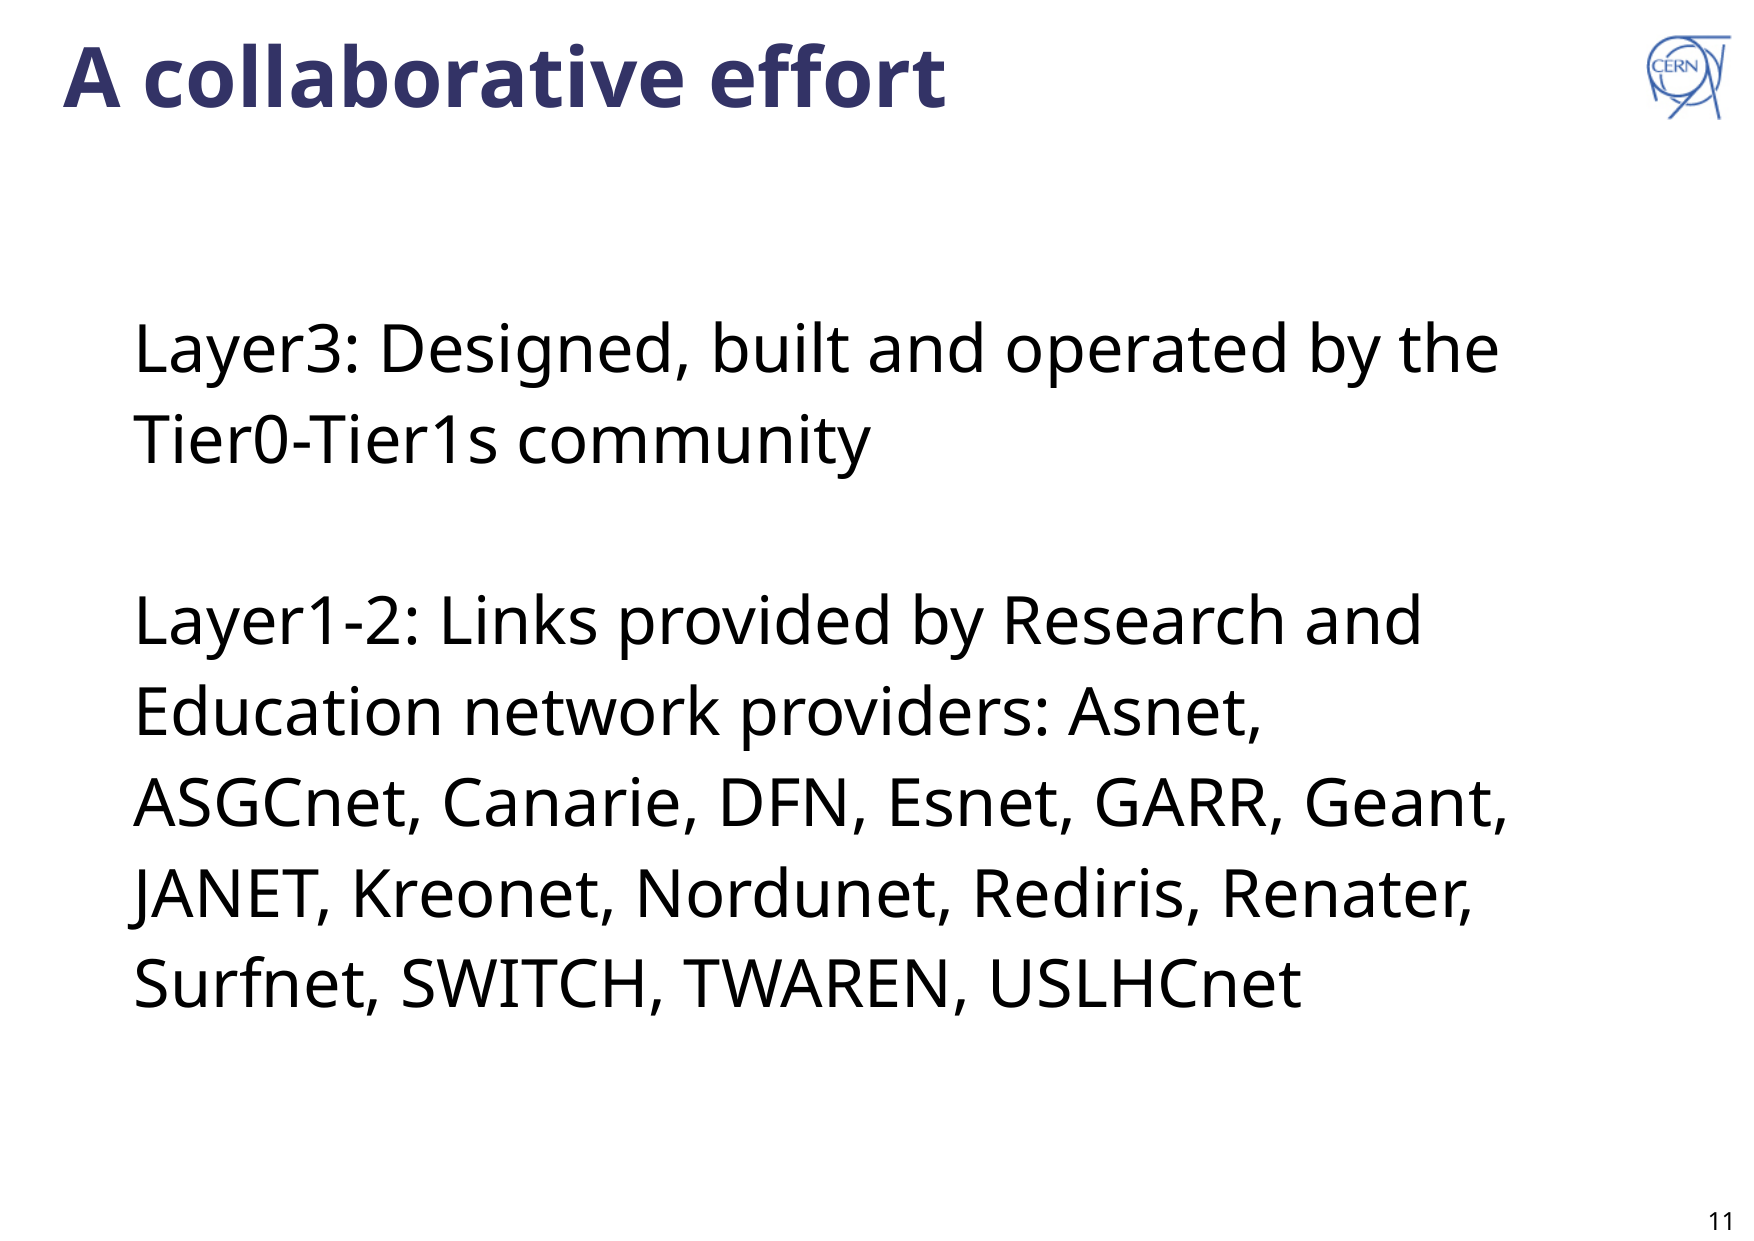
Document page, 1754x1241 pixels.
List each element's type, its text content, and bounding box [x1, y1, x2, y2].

title A collaborative effort [63, 0, 1621, 166]
text_box Layer3: Designed, built and operated by the Tier0-Tier1s community Layer1-2: Links provided by Research and Education network providers: Asnet, ASGCnet, Canarie, DFN, Esnet, GARR, Geant, JANET, Kreonet, Nordunet, Rediris, Renater, Surfnet, SWITCH, TWAREN, USLHCnet [119, 293, 1585, 957]
picture [1646, 34, 1732, 120]
